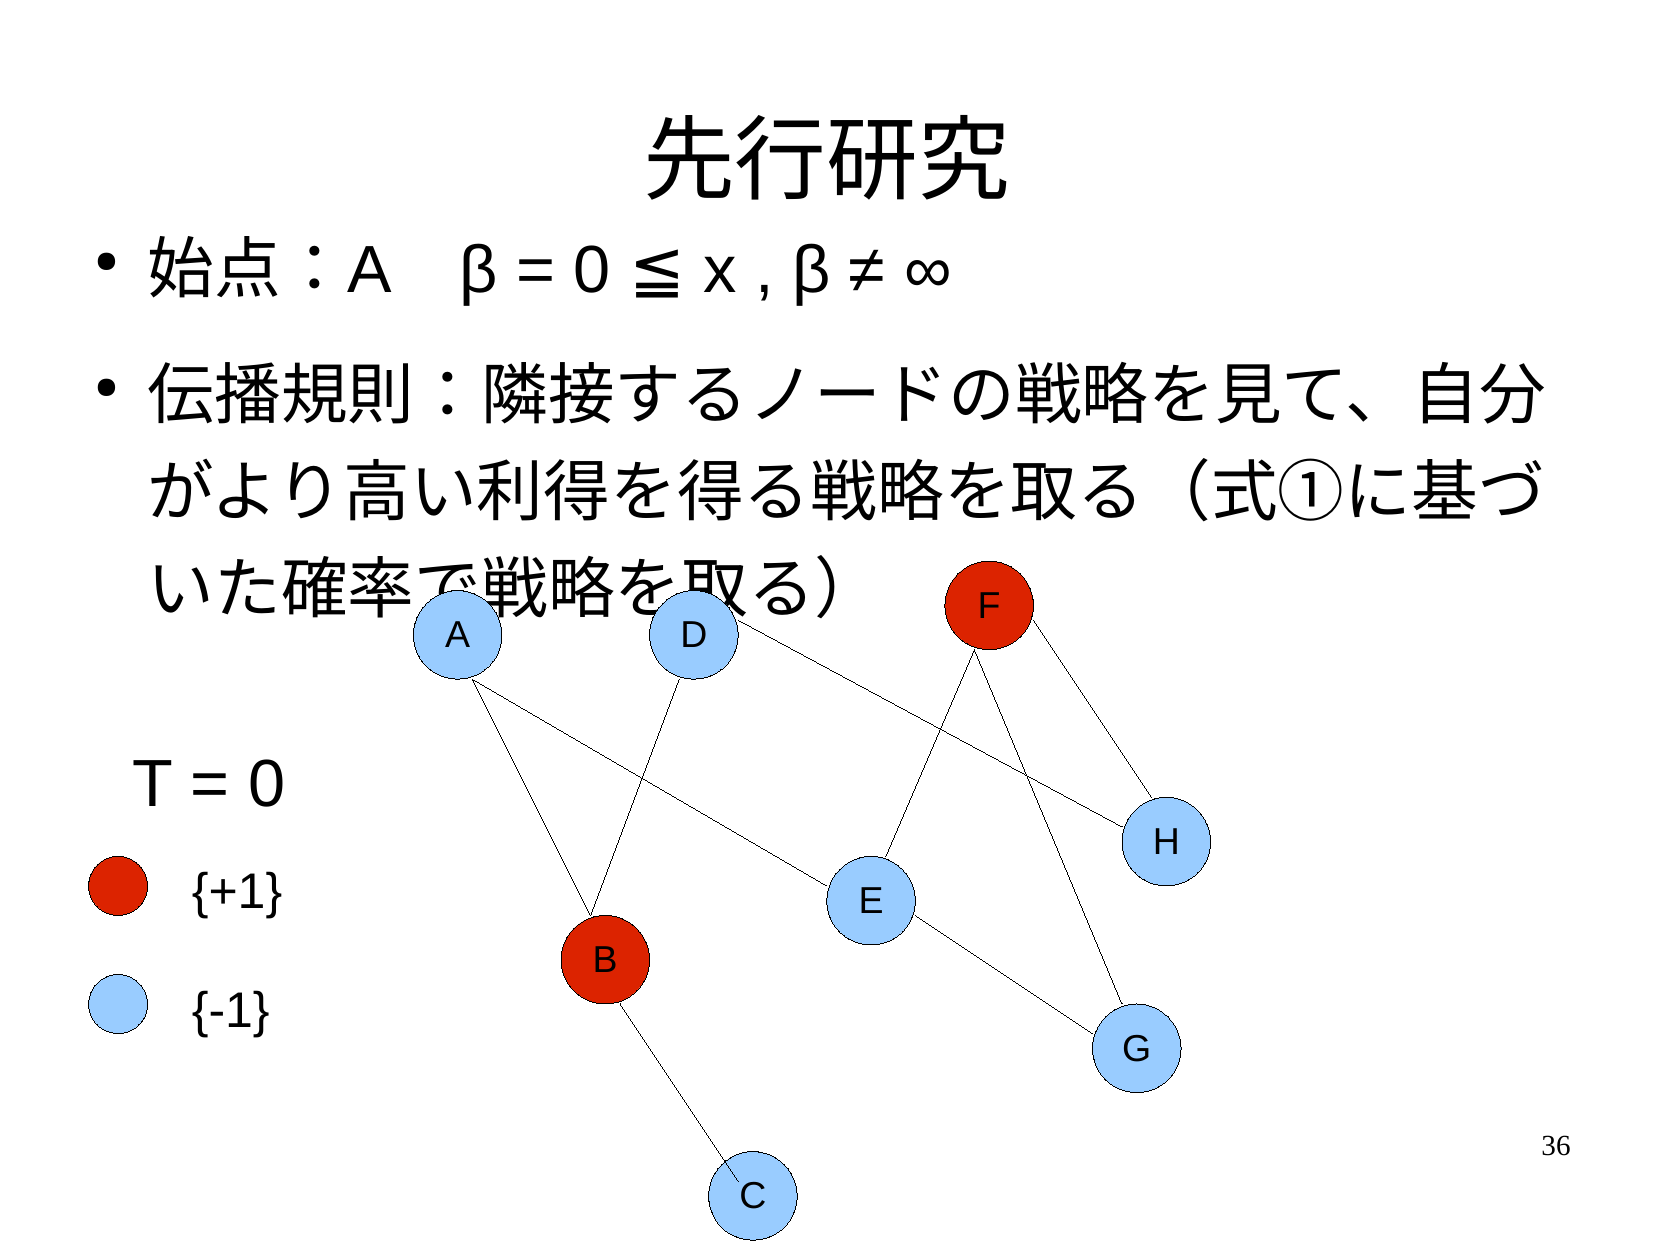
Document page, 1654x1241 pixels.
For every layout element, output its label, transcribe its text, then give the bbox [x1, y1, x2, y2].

text_box {-1} [177, 974, 384, 1045]
text_box [88, 974, 148, 1034]
text_box E [826, 856, 916, 945]
text_box G [1092, 1003, 1182, 1093]
text_box F [944, 561, 1034, 650]
list 始点：A β = 0 ≦ x , β ≠ ∞ 伝播規則：隣接するノードの戦略を見て、自分がより高い利得を得る戦略を取る（式①に基づいた確率で戦略を取る） [76, 215, 1565, 1211]
text_box B [561, 915, 650, 1004]
text_box A [413, 590, 502, 680]
text_box [88, 856, 148, 916]
text_box T = 0 [118, 738, 325, 828]
title 先行研究 [82, 49, 1571, 257]
text_box C [708, 1151, 798, 1241]
text_box D [649, 590, 739, 680]
text_box {+1} [177, 856, 384, 927]
text_box H [1122, 797, 1211, 886]
